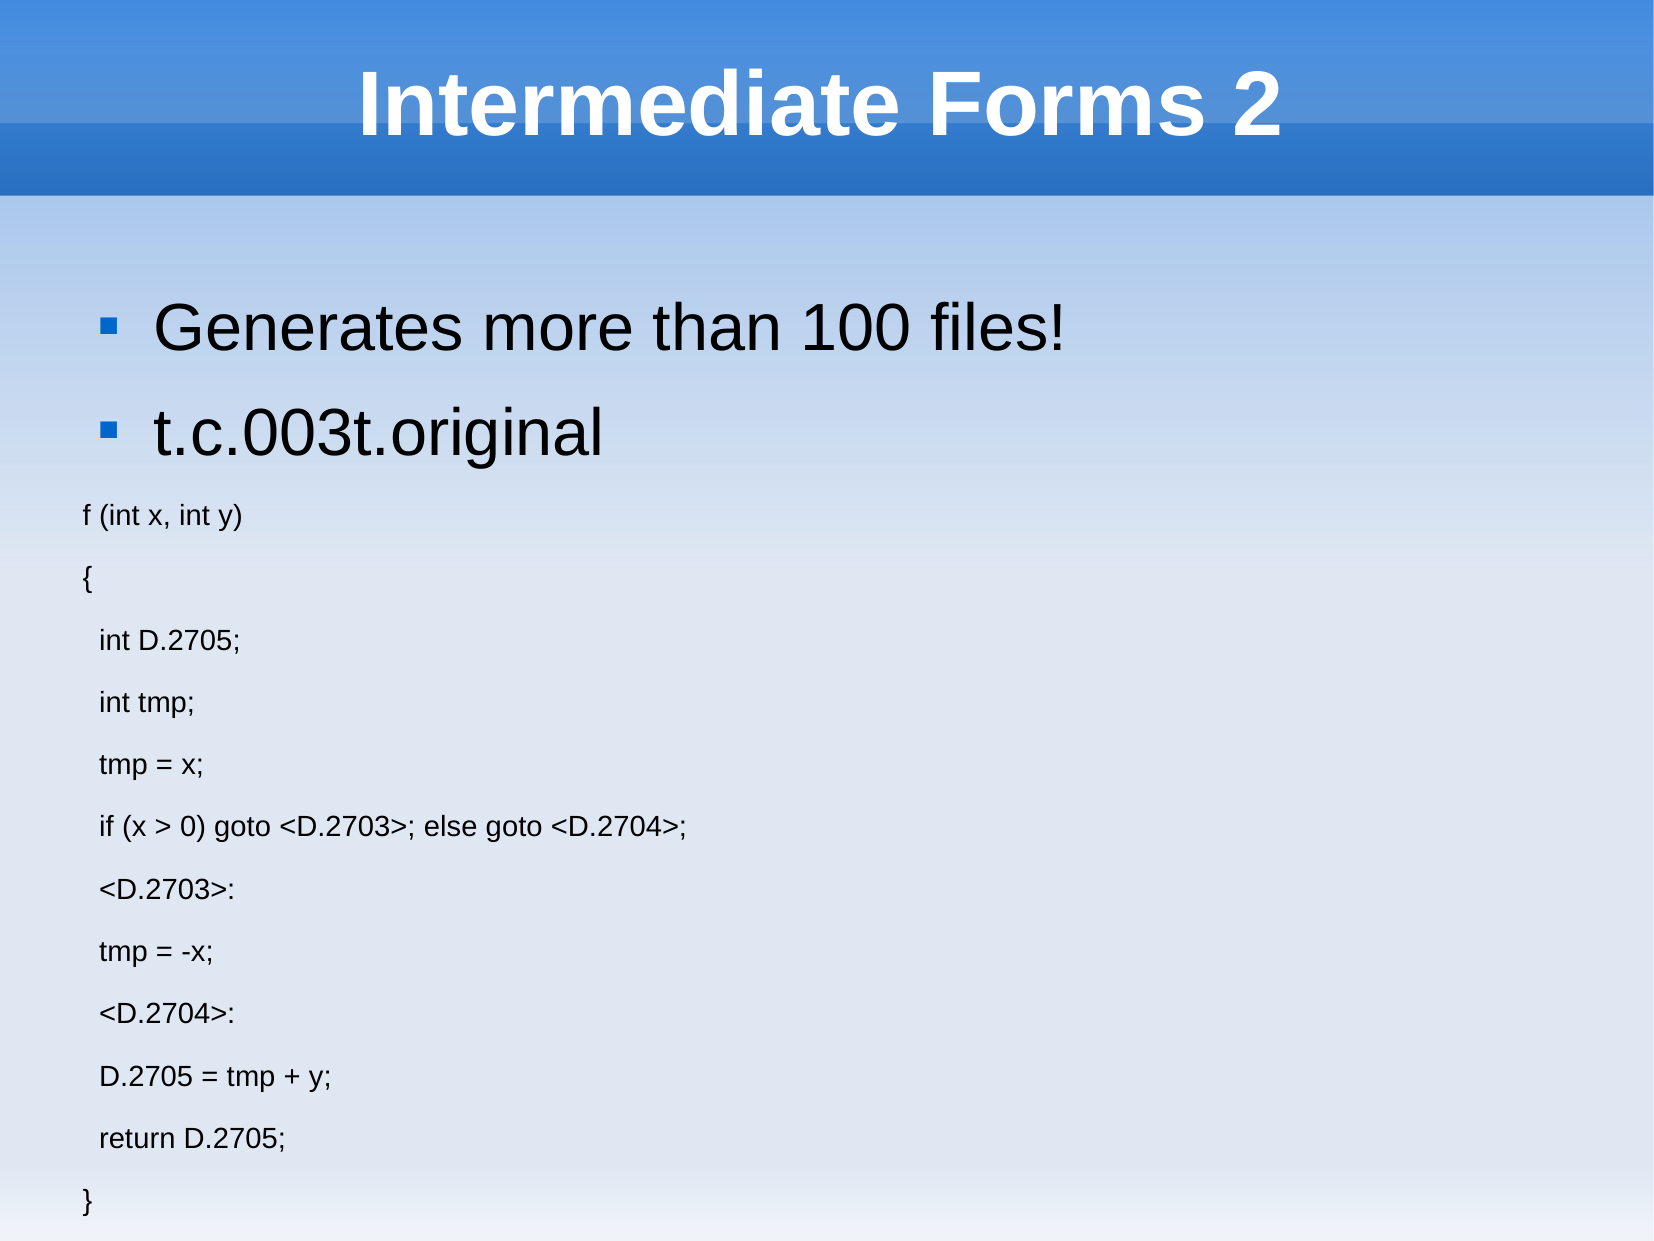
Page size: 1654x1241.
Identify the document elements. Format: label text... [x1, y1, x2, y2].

list Generates more than 100 files! t.c.003t.original f (int x, int y) { int D.2705; int tmp; tmp = x; if (x > 0) goto <D.2703>; else goto <D.2704>; <D.2703>: tmp = -x; <D.2704>: D.2705 = tmp + y; return D.2705; } [82, 290, 1571, 1241]
title Intermediate Forms 2 [76, 7, 1565, 200]
picture [0, 0, 1654, 1241]
